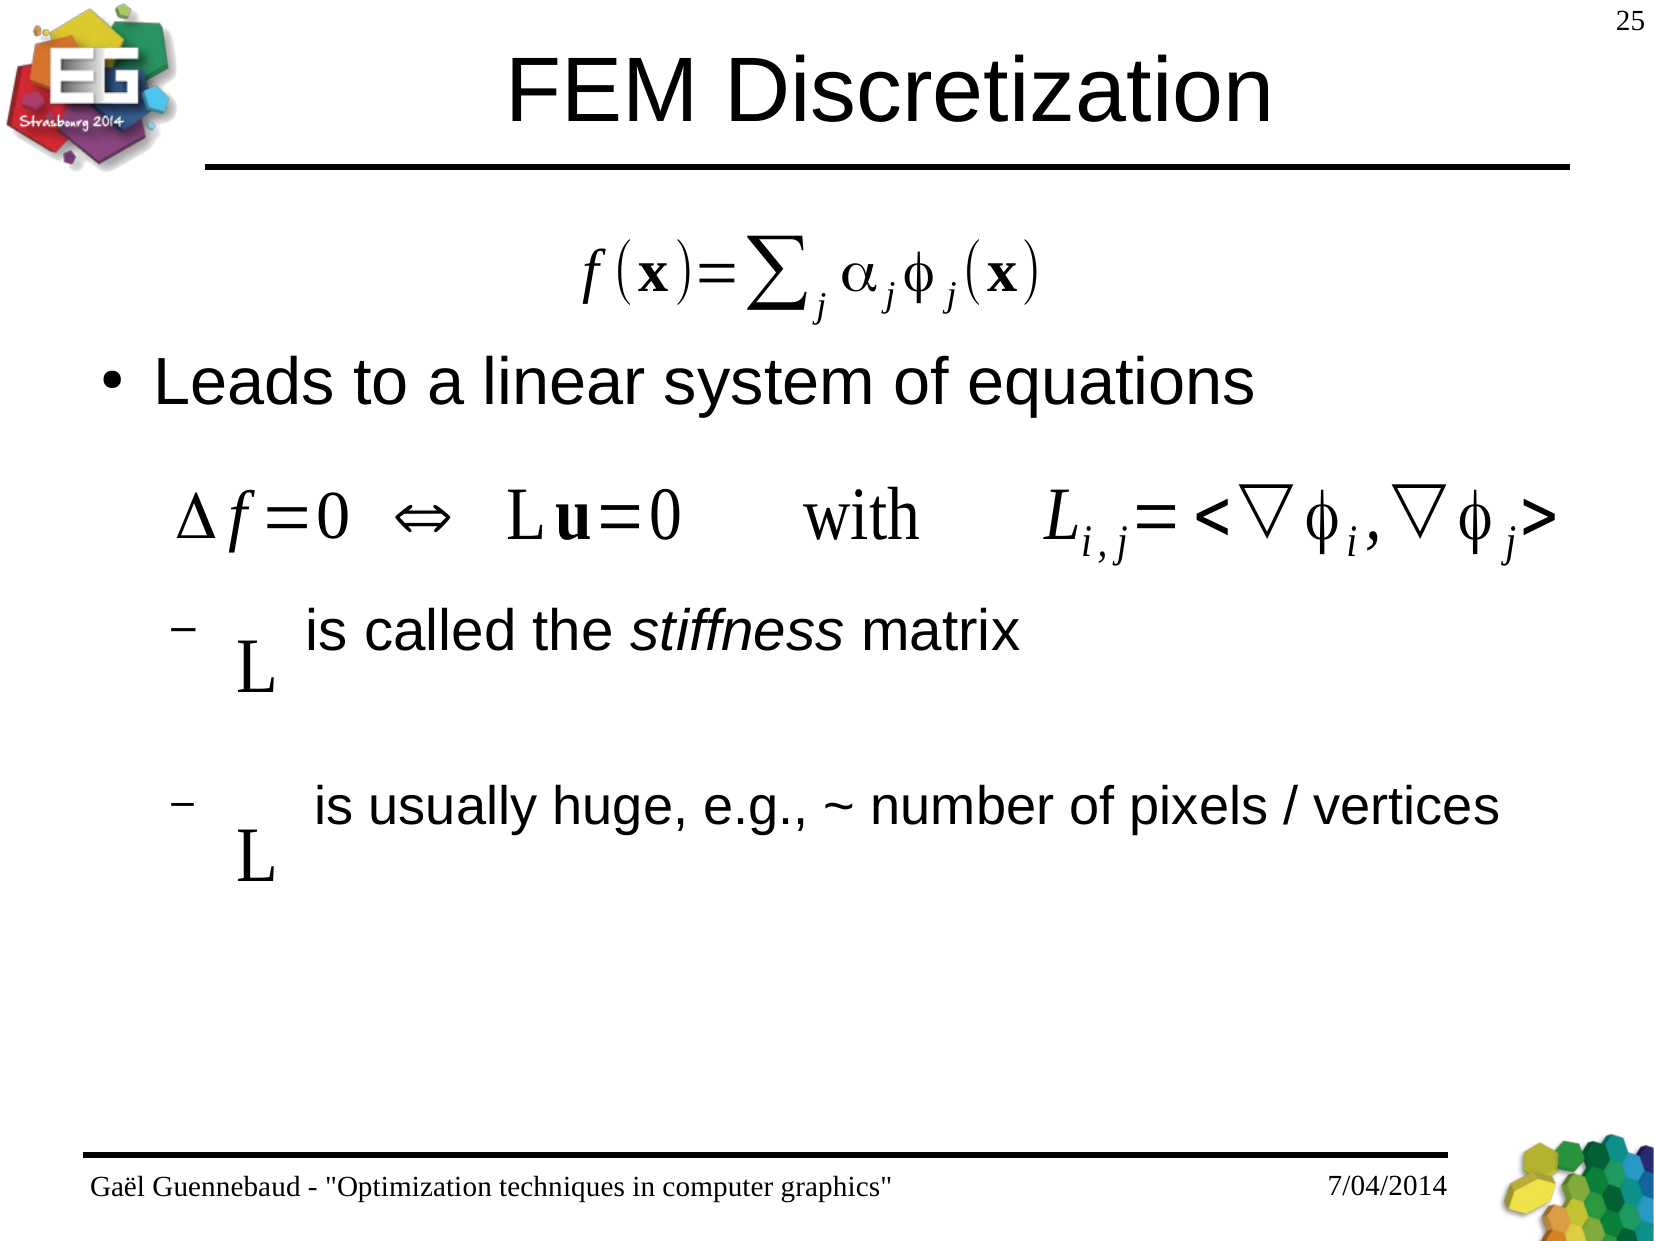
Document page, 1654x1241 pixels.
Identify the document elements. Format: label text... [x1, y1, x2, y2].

list Leads to a linear system of equations is called the stiffness matrix is usually huge, e.g., ~ number of pixels / vertices [82, 240, 1571, 1126]
title FEM Discretization [210, 31, 1571, 148]
picture [0, 0, 180, 180]
chart [167, 476, 475, 553]
picture [1499, 1128, 1654, 1241]
chart [229, 811, 286, 898]
chart [573, 230, 1050, 326]
chart [229, 622, 286, 709]
chart [498, 470, 1576, 568]
